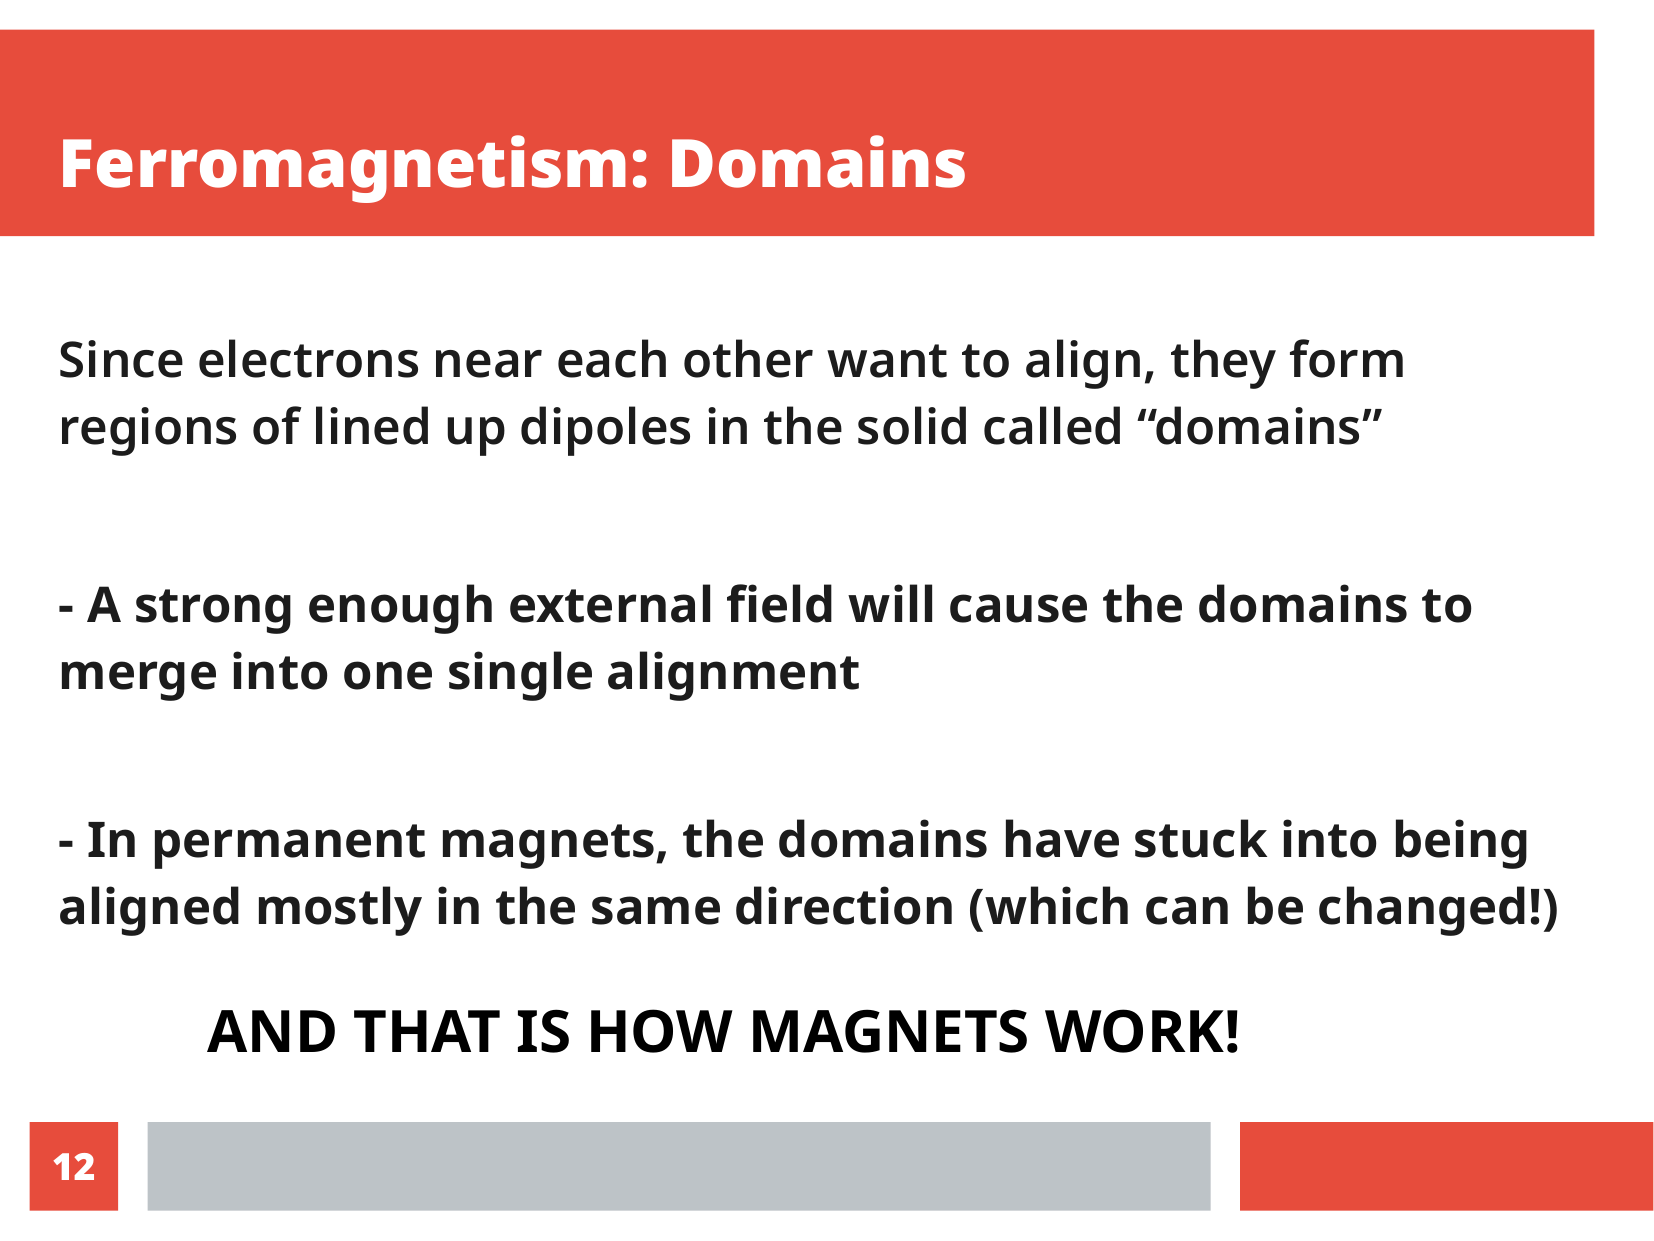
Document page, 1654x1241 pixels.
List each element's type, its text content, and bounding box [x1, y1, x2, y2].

list Since electrons near each other want to align, they form regions of lined up dipoles in the solid called “domains” - A strong enough external field will cause the domains to merge into one single alignment - In permanent magnets, the domains have stuck into being aligned mostly in the same direction (which can be changed!) [59, 324, 1565, 970]
title Ferromagnetism: Domains [59, 59, 1595, 207]
text_box AND THAT IS HOW MAGNETS WORK! [121, 982, 1437, 1241]
